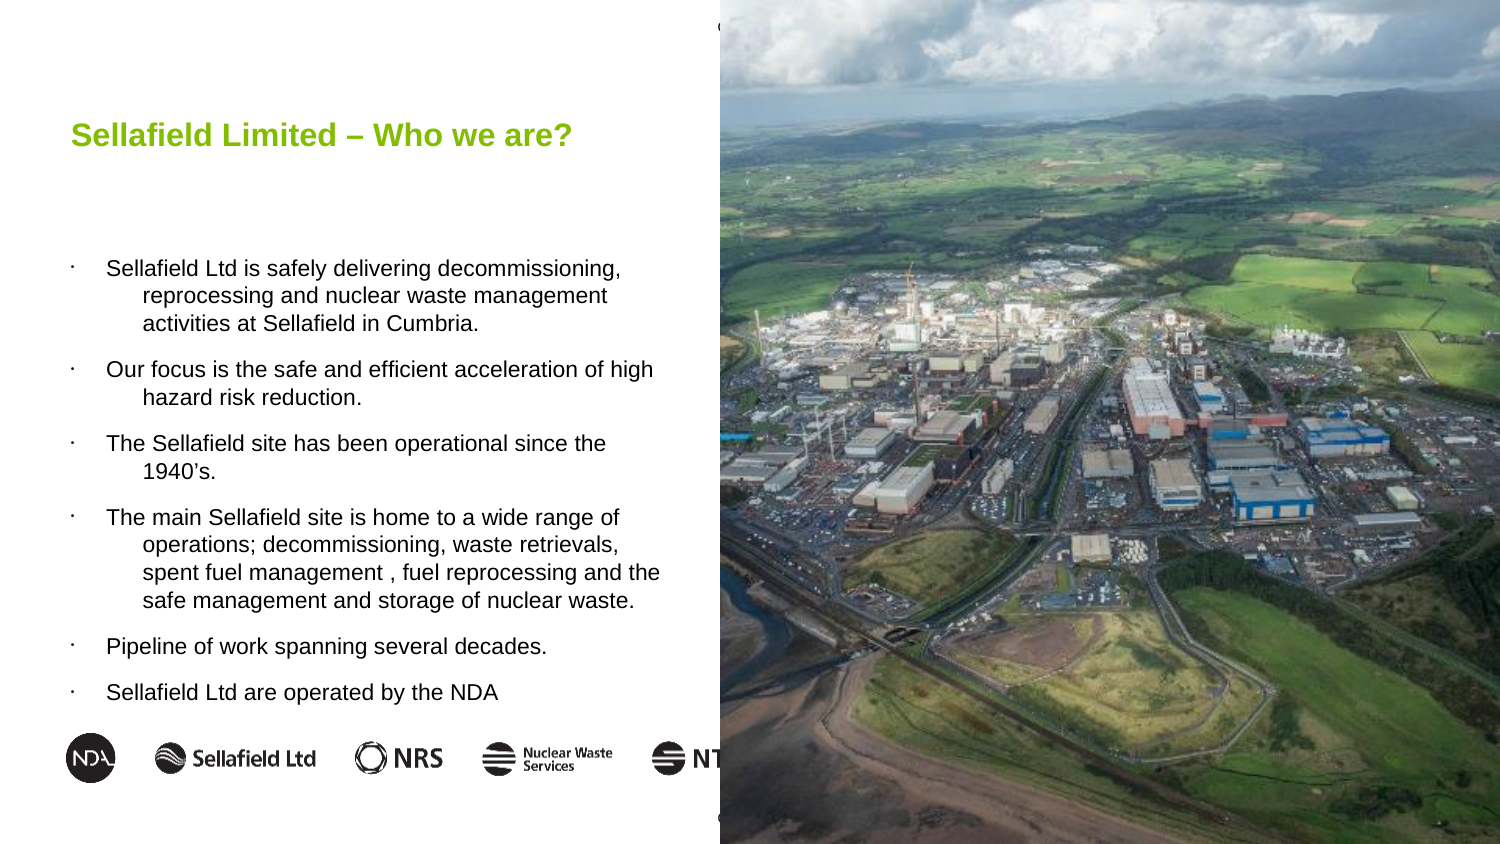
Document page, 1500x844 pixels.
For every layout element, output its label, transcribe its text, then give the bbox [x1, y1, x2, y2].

list Sellafield Limited – Who we are? [70, 118, 588, 175]
picture [720, 0, 1500, 844]
list Sellafield Ltd is safely delivering decommissioning, reprocessing and nuclear waste management activities at Sellafield in Cumbria. Our focus is the safe and efficient acceleration of high hazard risk reduction. The Sellafield site has been operational since the 1940’s. The main Sellafield site is home to a wide range of operations; decommissioning, waste retrievals, spent fuel management , fuel reprocessing and the safe management and storage of nuclear waste. Pipeline of work spanning several decades. Sellafield Ltd are operated by the NDA [70, 253, 671, 713]
